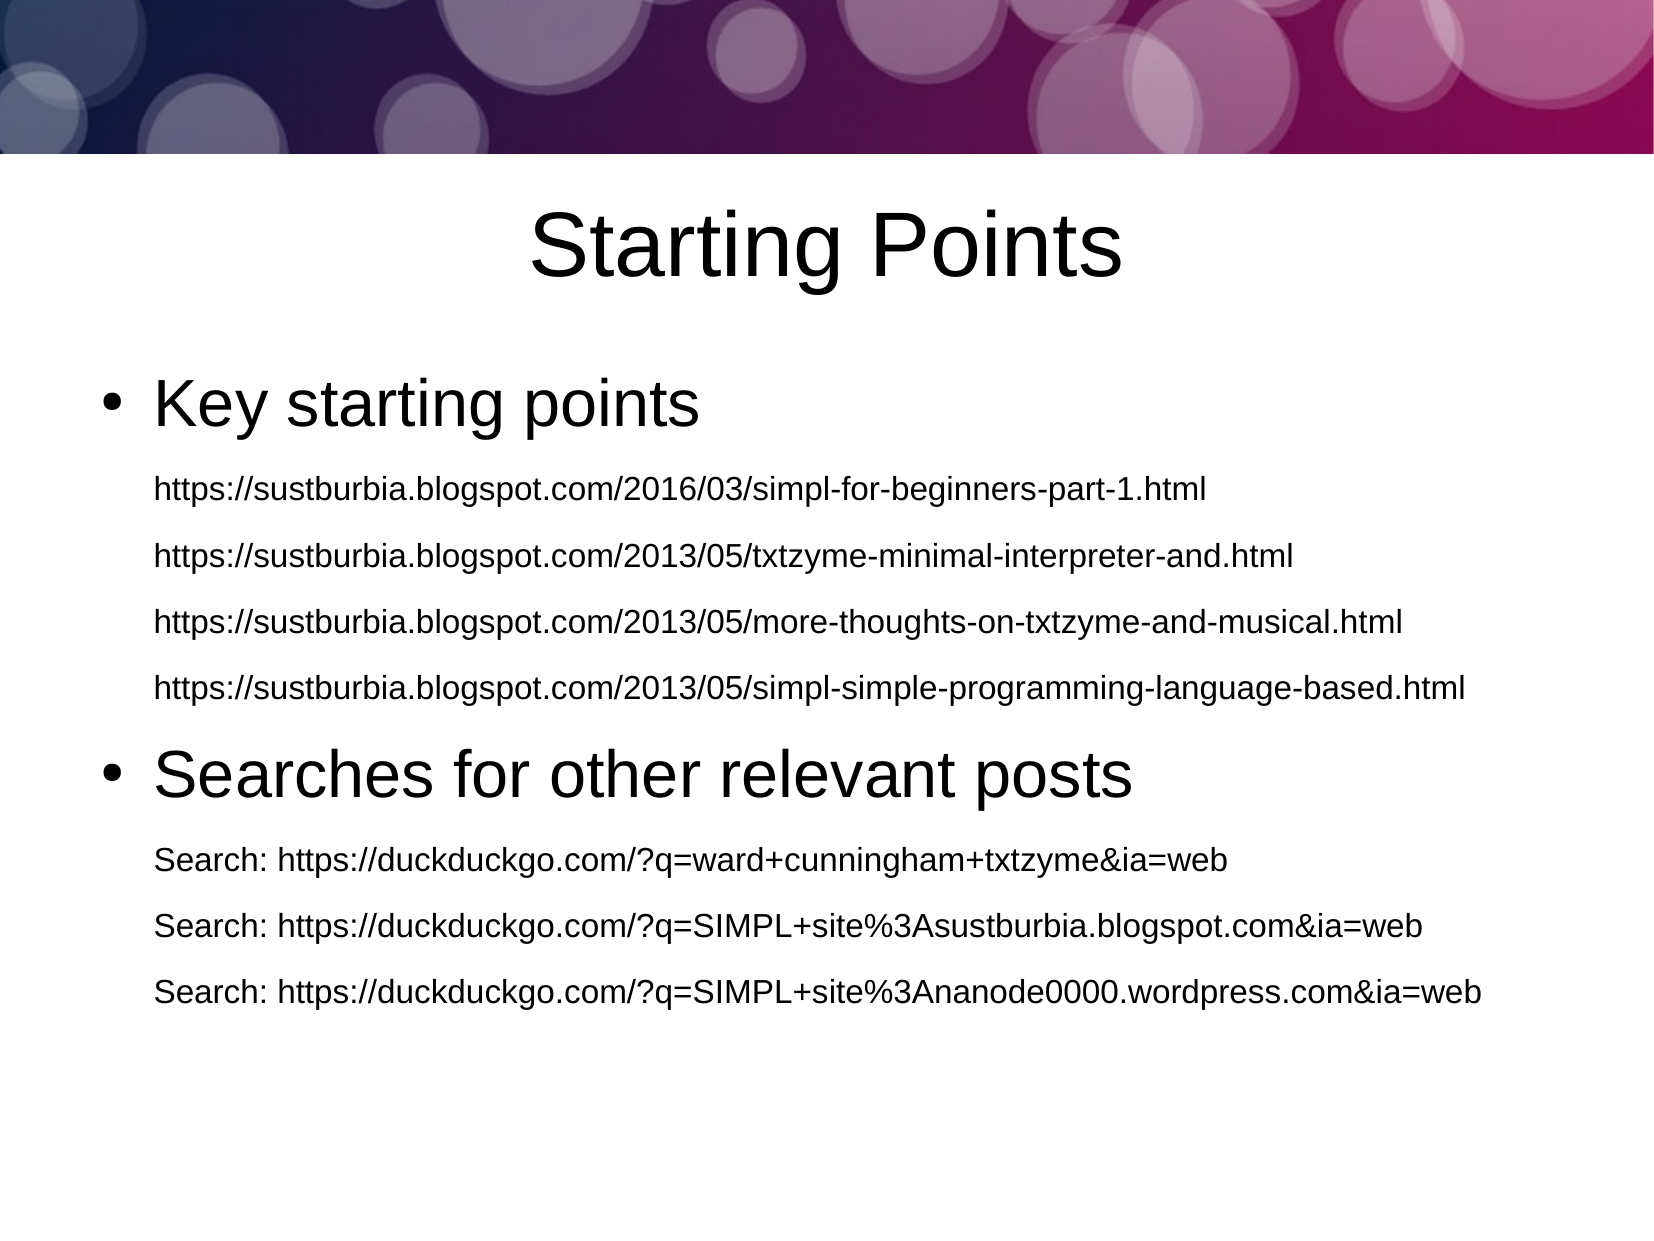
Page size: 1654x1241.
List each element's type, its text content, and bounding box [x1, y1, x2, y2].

list Key starting points https://sustburbia.blogspot.com/2016/03/simpl-for-beginners-part-1.html https://sustburbia.blogspot.com/2013/05/txtzyme-minimal-interpreter-and.html https://sustburbia.blogspot.com/2013/05/more-thoughts-on-txtzyme-and-musical.html https://sustburbia.blogspot.com/2013/05/simpl-simple-programming-language-based.html Searches for other relevant posts Search: https://duckduckgo.com/?q=ward+cunningham+txtzyme&ia=web Search: https://duckduckgo.com/?q=SIMPL+site%3Asustburbia.blogspot.com&ia=web Search: https://duckduckgo.com/?q=SIMPL+site%3Ananode0000.wordpress.com&ia=web [82, 366, 1571, 1087]
title Starting Points [82, 159, 1571, 331]
picture [0, 0, 1654, 154]
